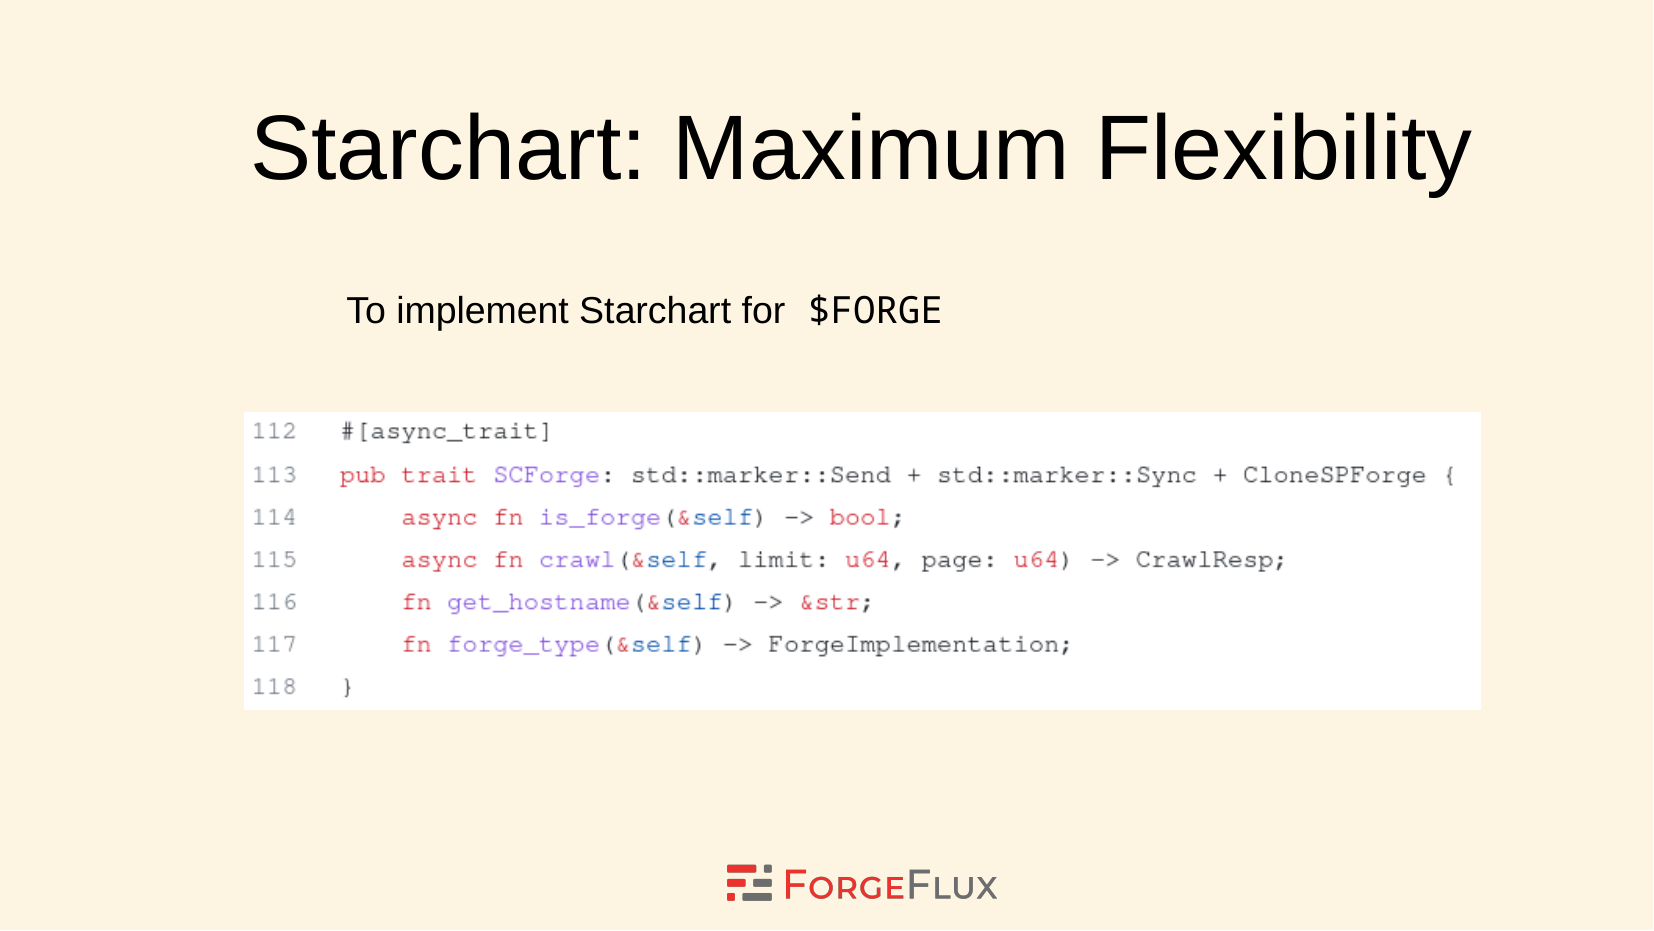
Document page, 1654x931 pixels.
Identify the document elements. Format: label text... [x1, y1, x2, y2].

title Starchart: Maximum Flexibility [118, 56, 1607, 240]
text_box To implement Starchart for $FORGE [331, 276, 1394, 376]
picture [696, 824, 1029, 931]
picture [244, 412, 1481, 710]
